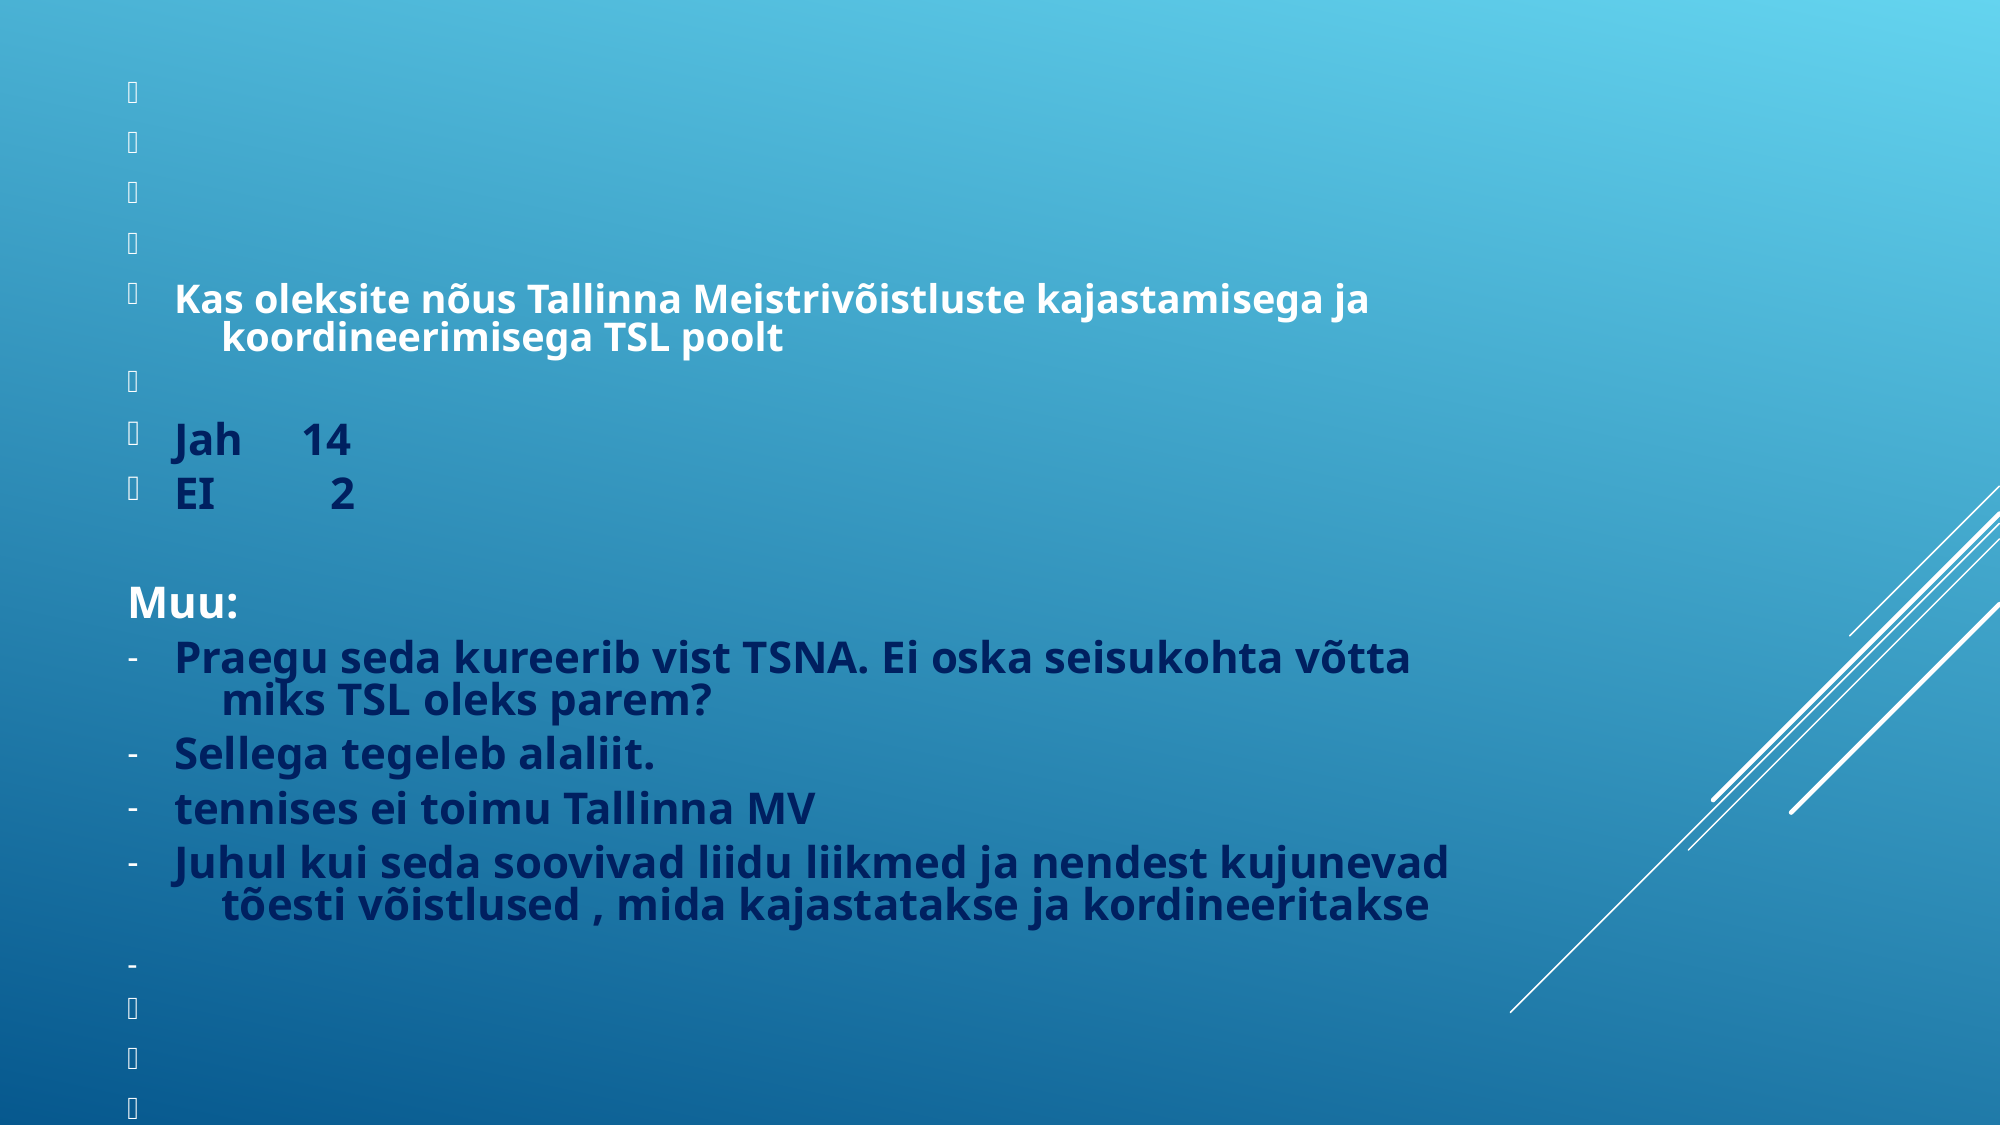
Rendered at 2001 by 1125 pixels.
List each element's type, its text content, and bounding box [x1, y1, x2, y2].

list Kas oleksite nõus Tallinna Meistrivõistluste kajastamisega ja koordineerimisega TSL poolt Jah 14 EI 2 Muu: Praegu seda kureerib vist TSNA. Ei oska seisukohta võtta miks TSL oleks parem? Sellega tegeleb alaliit. tennises ei toimu Tallinna MV Juhul kui seda soovivad liidu liikmed ja nendest kujunevad tõesti võistlused , mida kajastatakse ja kordineeritakse [112, 64, 1513, 1125]
